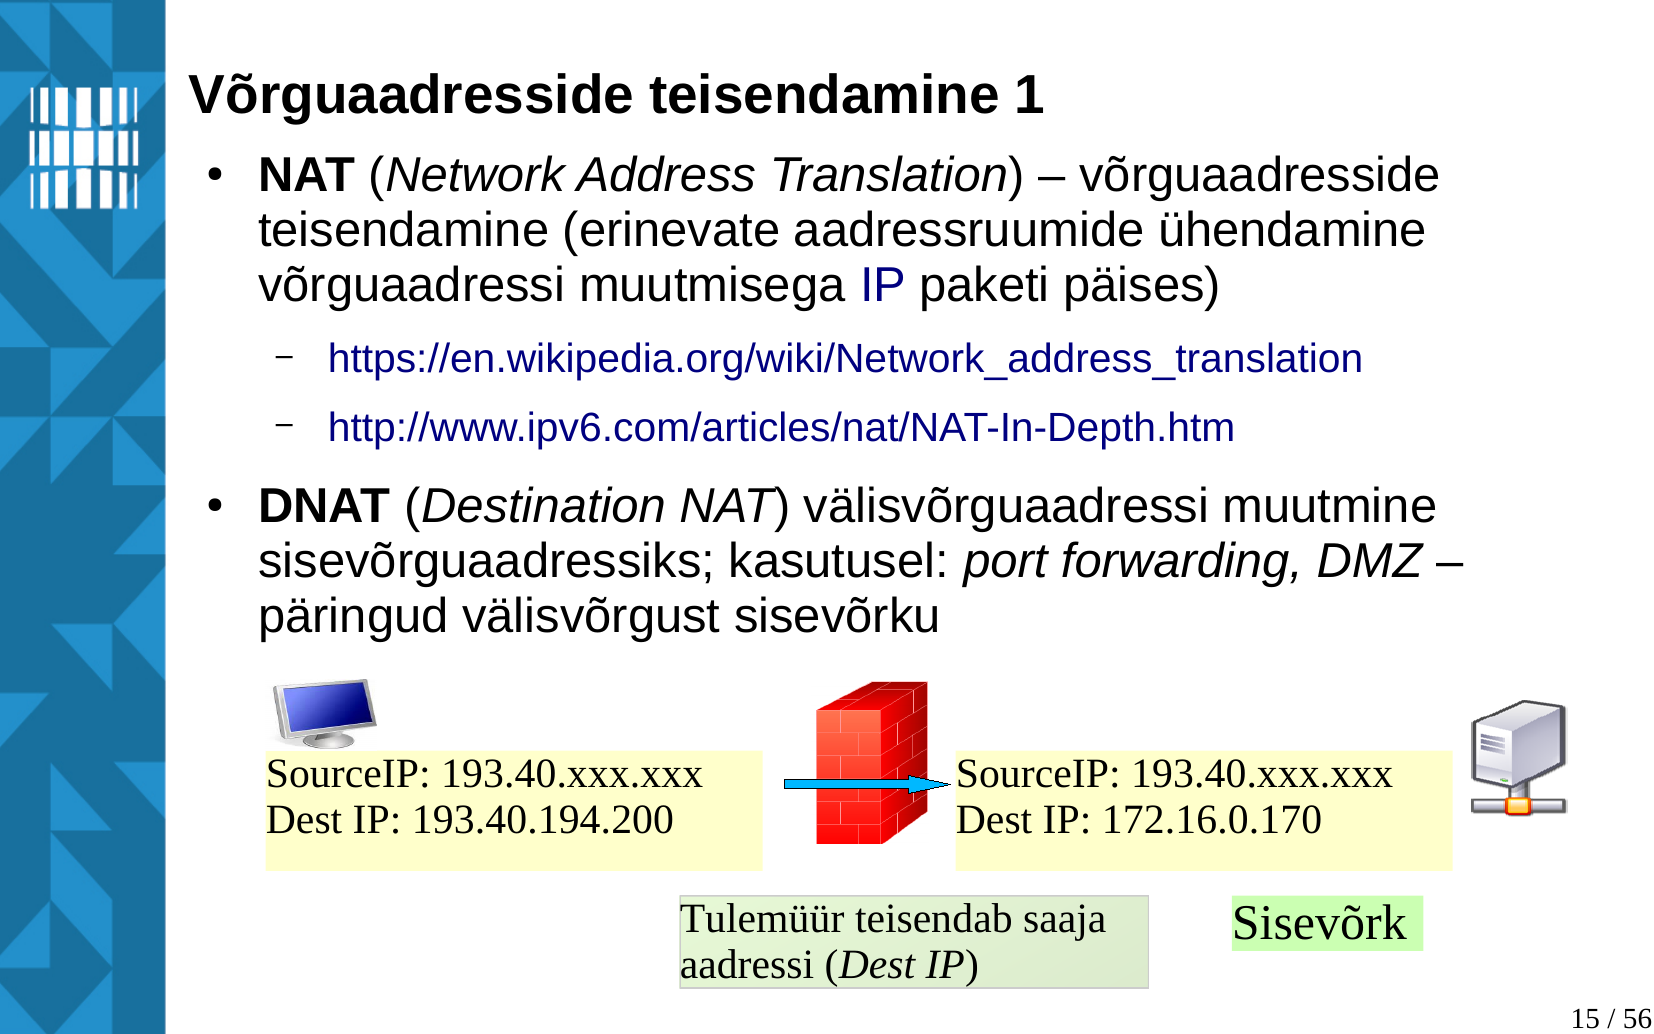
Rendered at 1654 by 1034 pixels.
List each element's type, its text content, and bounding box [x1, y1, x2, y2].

picture [1425, 696, 1612, 818]
picture [265, 679, 377, 751]
list NAT (Network Address Translation) – võrguaadresside teisendamine (erinevate aadressruumide ühendamine võrguaadressi muutmisega IP paketi päises) https://en.wikipedia.org/wiki/Network_address_translation http://www.ipv6.com/articles/nat/NAT-In-Depth.htm DNAT (Destination NAT) välisvõrguaadressi muutmine sisevõrguaadressiks; kasutusel: port forwarding, DMZ – päringud välisvõrgust sisevõrku [188, 147, 1619, 644]
text_box Tulemüür teisendab saaja aadressi (Dest IP) [679, 895, 1149, 989]
text_box Sisevõrk [1231, 895, 1424, 951]
text_box SourceIP: 193.40.xxx.xxx Dest IP: 172.16.0.170 [955, 750, 1453, 871]
text_box [784, 775, 951, 794]
picture [811, 679, 929, 779]
title Võrguaadresside teisendamine 1 [188, 41, 1625, 148]
picture [811, 789, 929, 844]
text_box SourceIP: 193.40.xxx.xxx Dest IP: 193.40.194.200 [265, 750, 763, 871]
